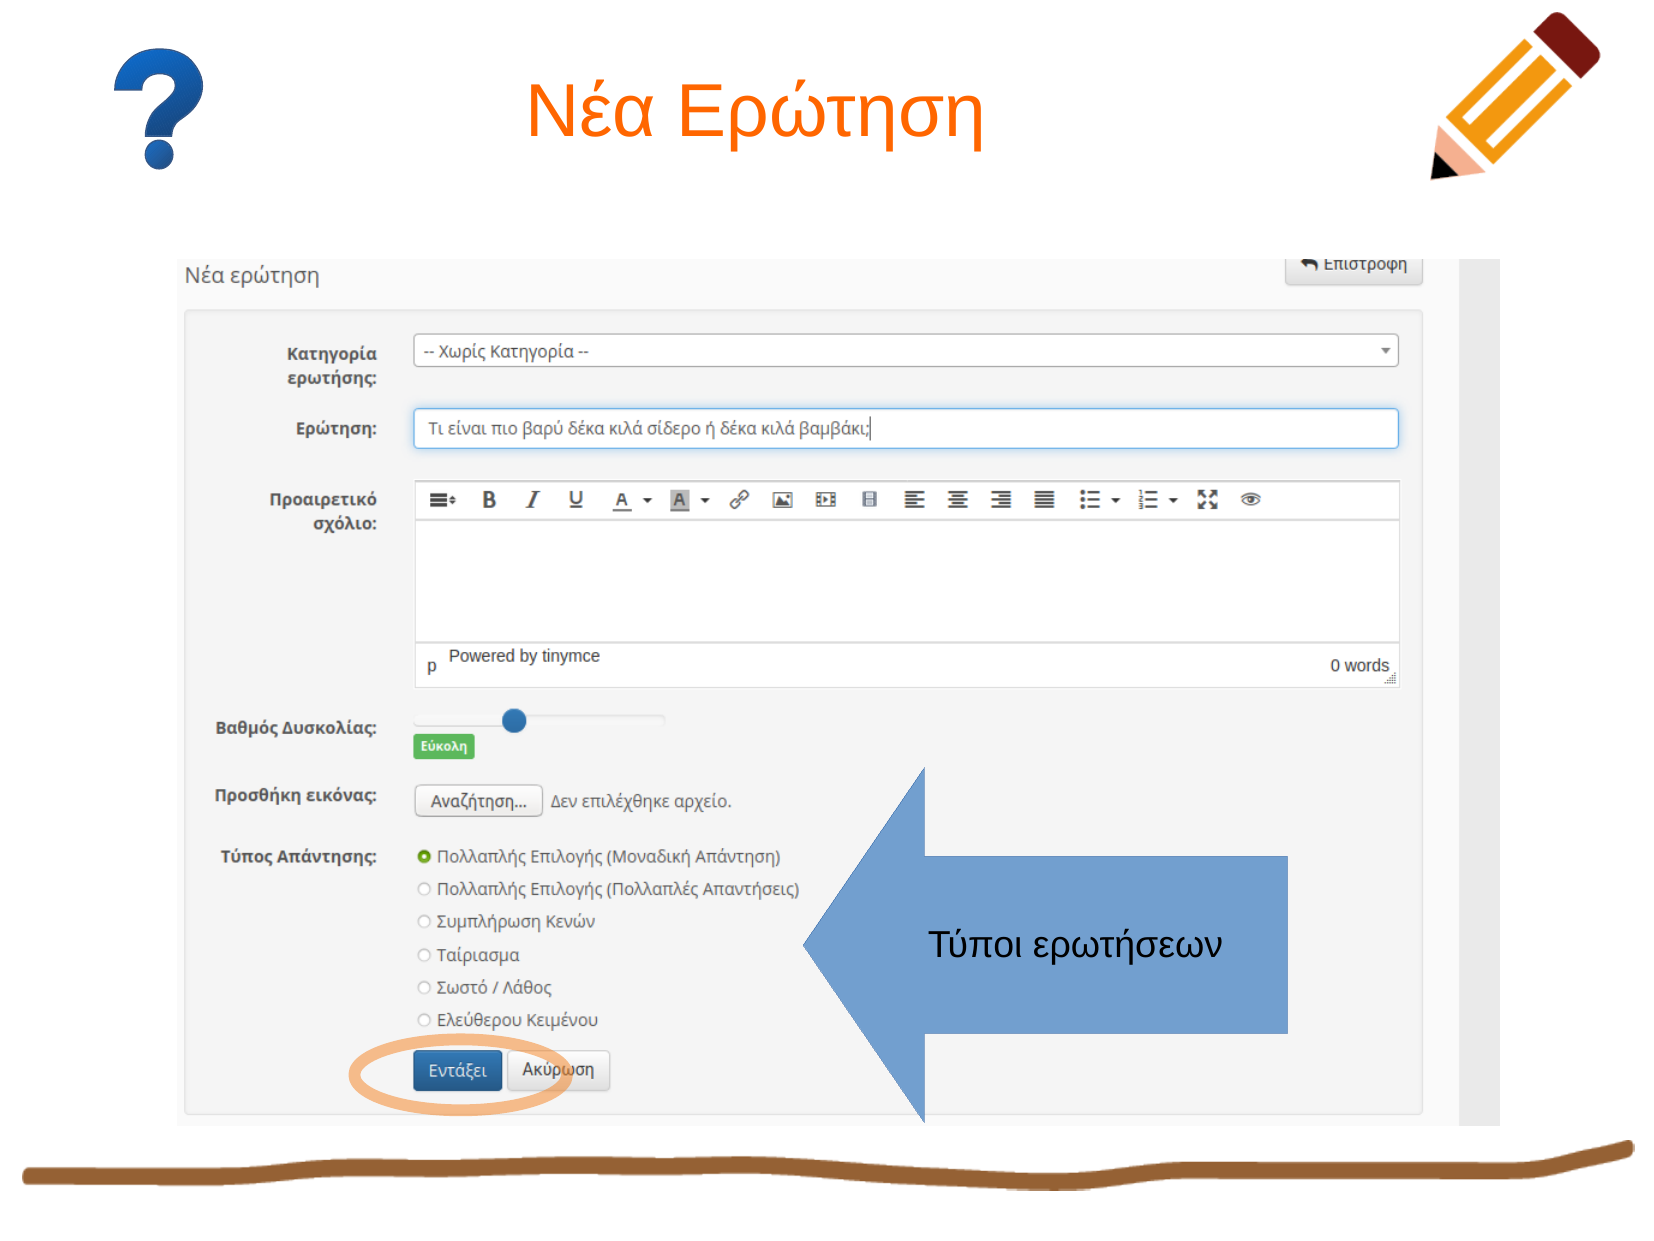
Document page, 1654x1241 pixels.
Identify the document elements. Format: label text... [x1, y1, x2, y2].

text_box Τύποι ερωτήσεων [803, 767, 1288, 1123]
picture [1430, 12, 1601, 181]
picture [78, 25, 246, 193]
picture [177, 259, 1501, 1126]
title Νέα Ερώτηση [246, 49, 1430, 172]
picture [22, 1140, 1635, 1191]
